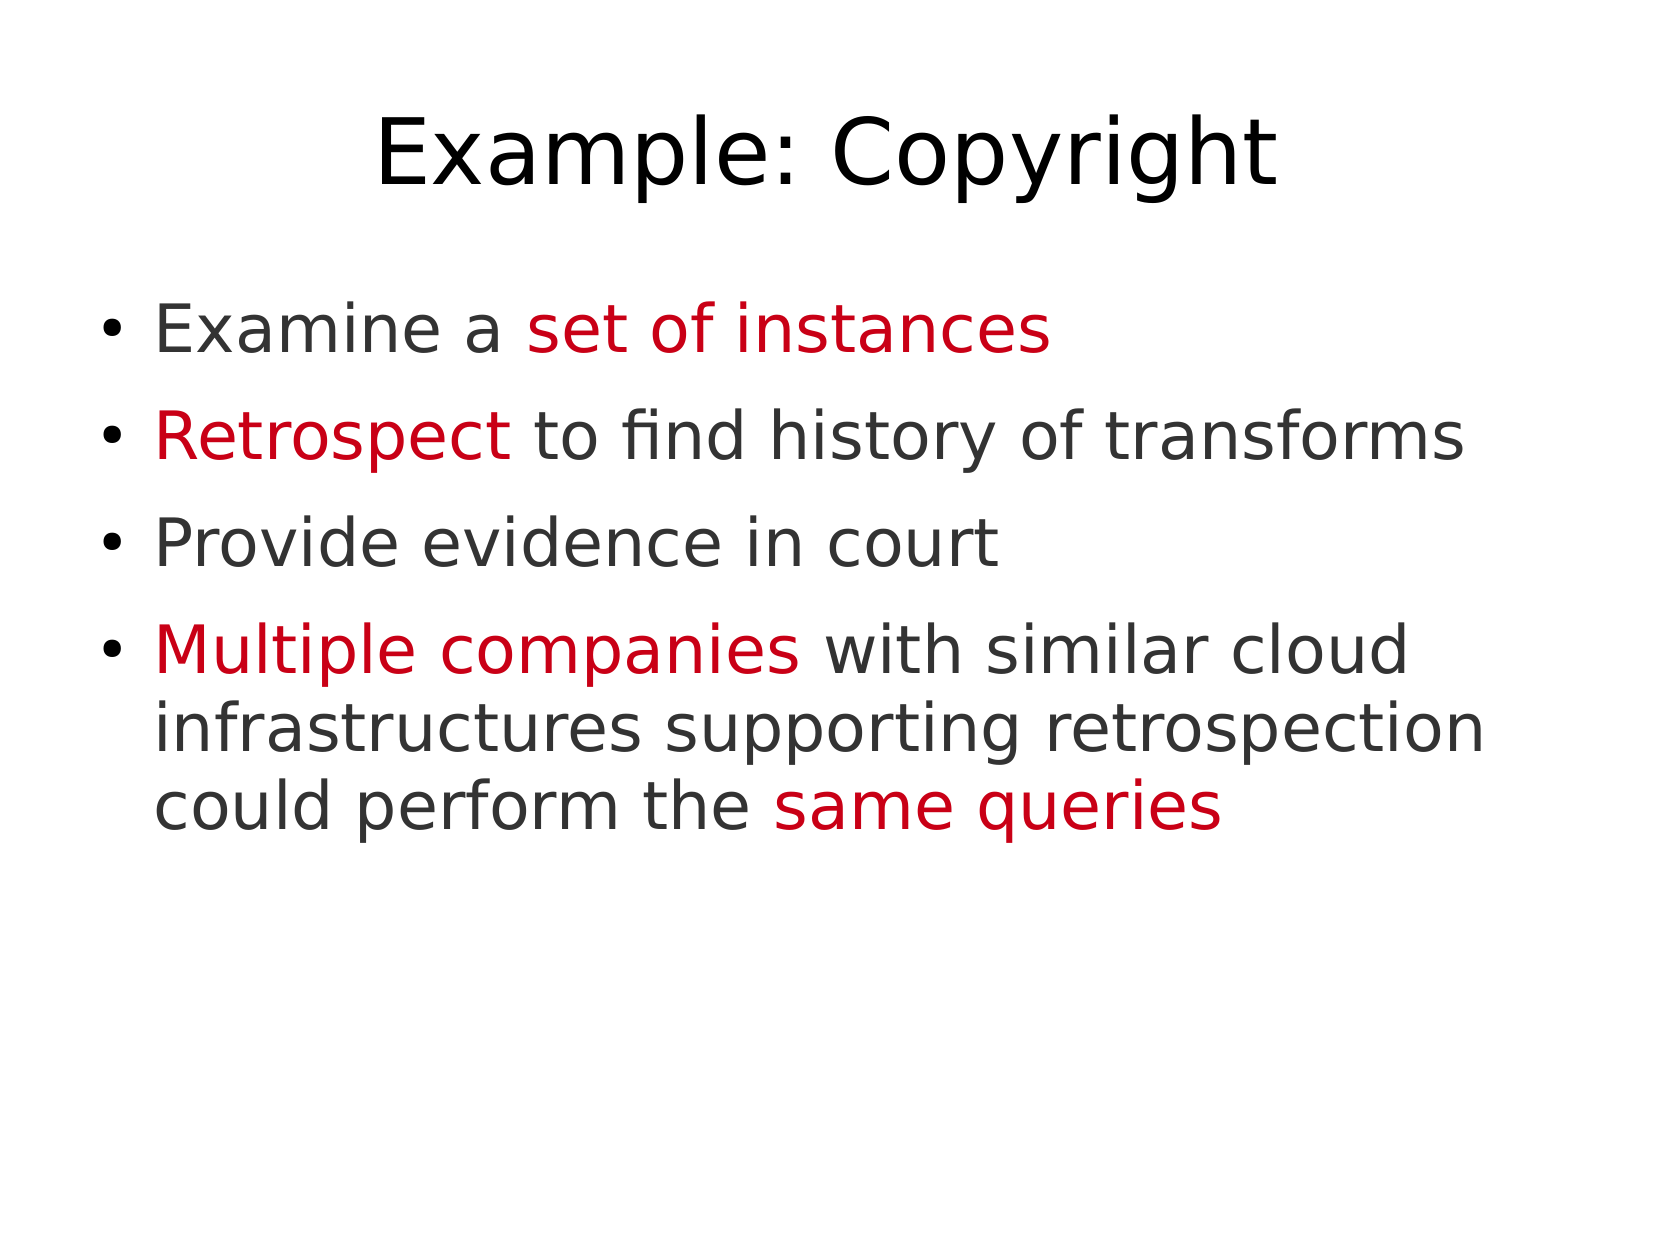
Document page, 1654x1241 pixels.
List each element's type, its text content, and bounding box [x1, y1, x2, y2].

list Examine a set of instances Retrospect to find history of transforms Provide evidence in court Multiple companies with similar cloud infrastructures supporting retrospection could perform the same queries [82, 290, 1571, 1109]
title Example: Copyright [82, 49, 1571, 257]
